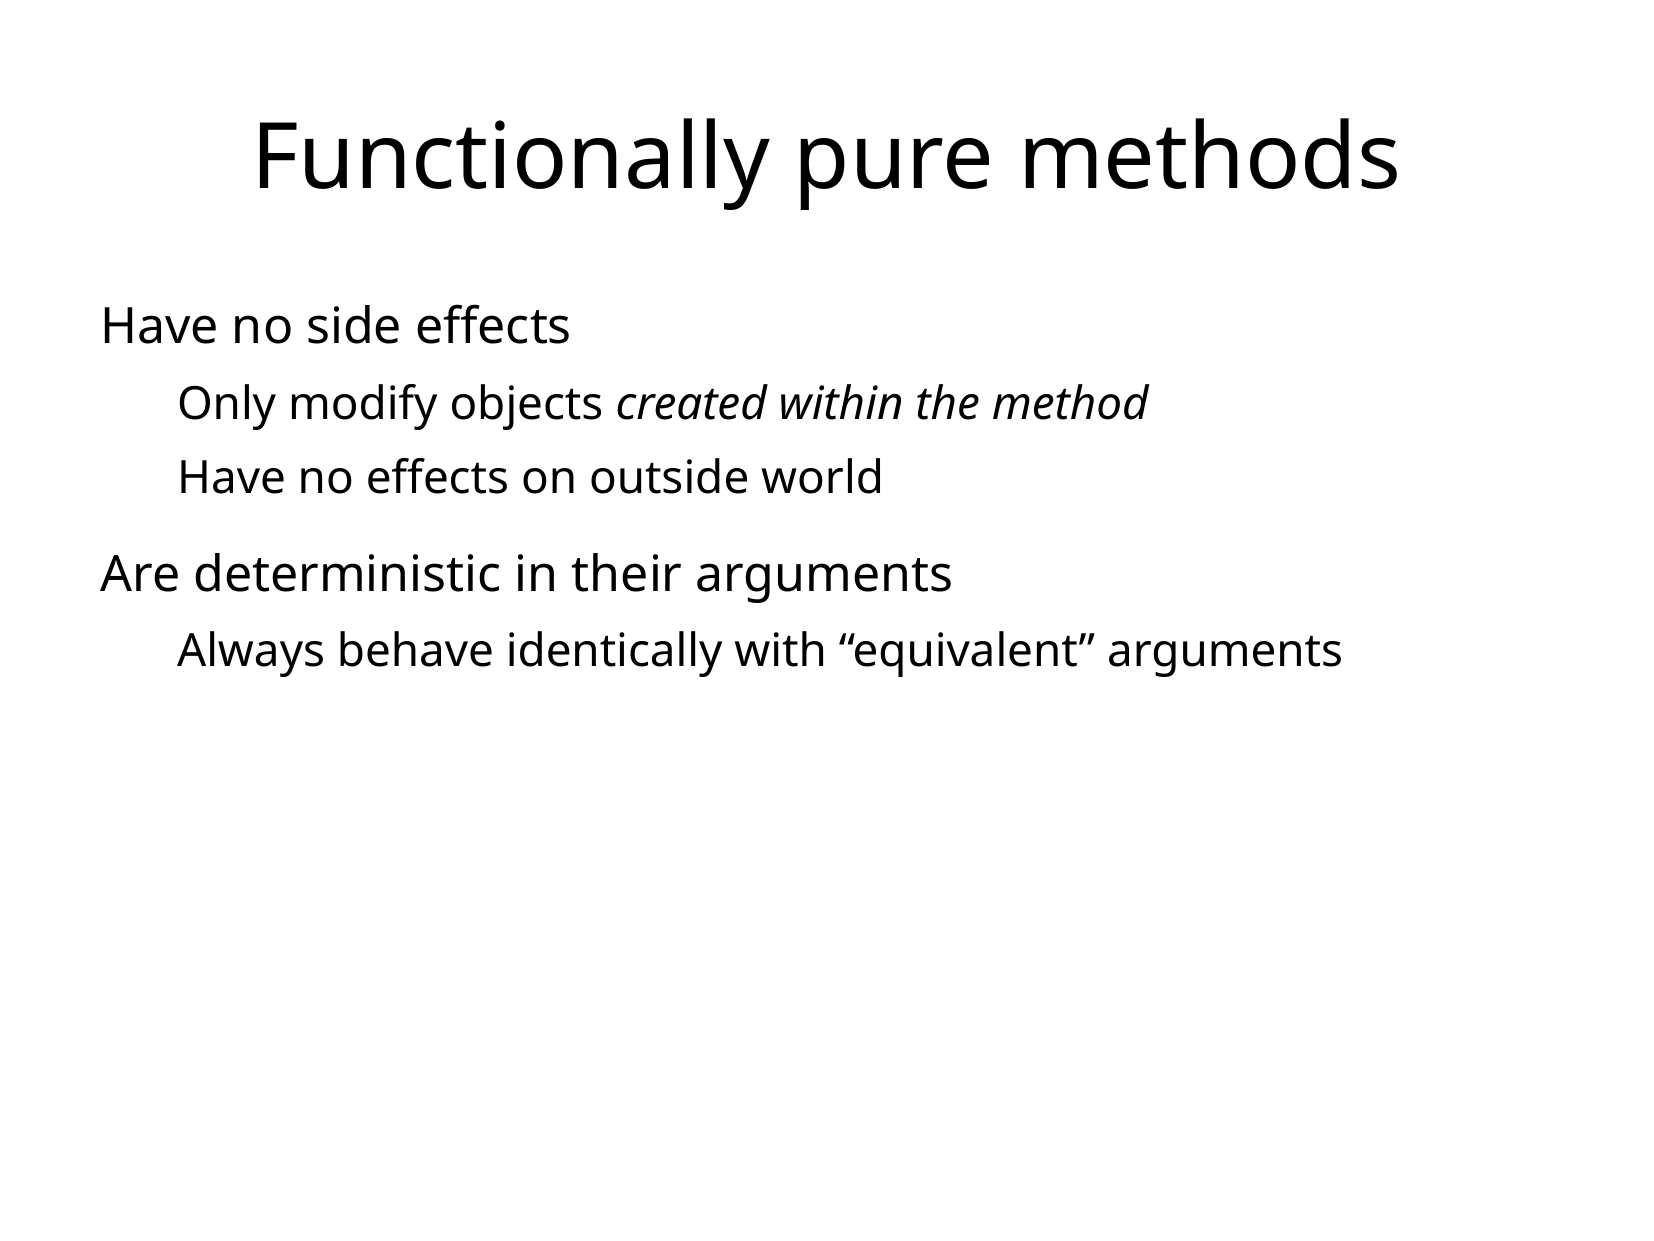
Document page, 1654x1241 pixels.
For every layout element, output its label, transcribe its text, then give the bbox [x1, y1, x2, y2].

title Functionally pure methods [82, 49, 1571, 257]
list Have no side effects Only modify objects created within the method Have no effects on outside world Are deterministic in their arguments Always behave identically with “equivalent” arguments [82, 290, 1571, 1072]
